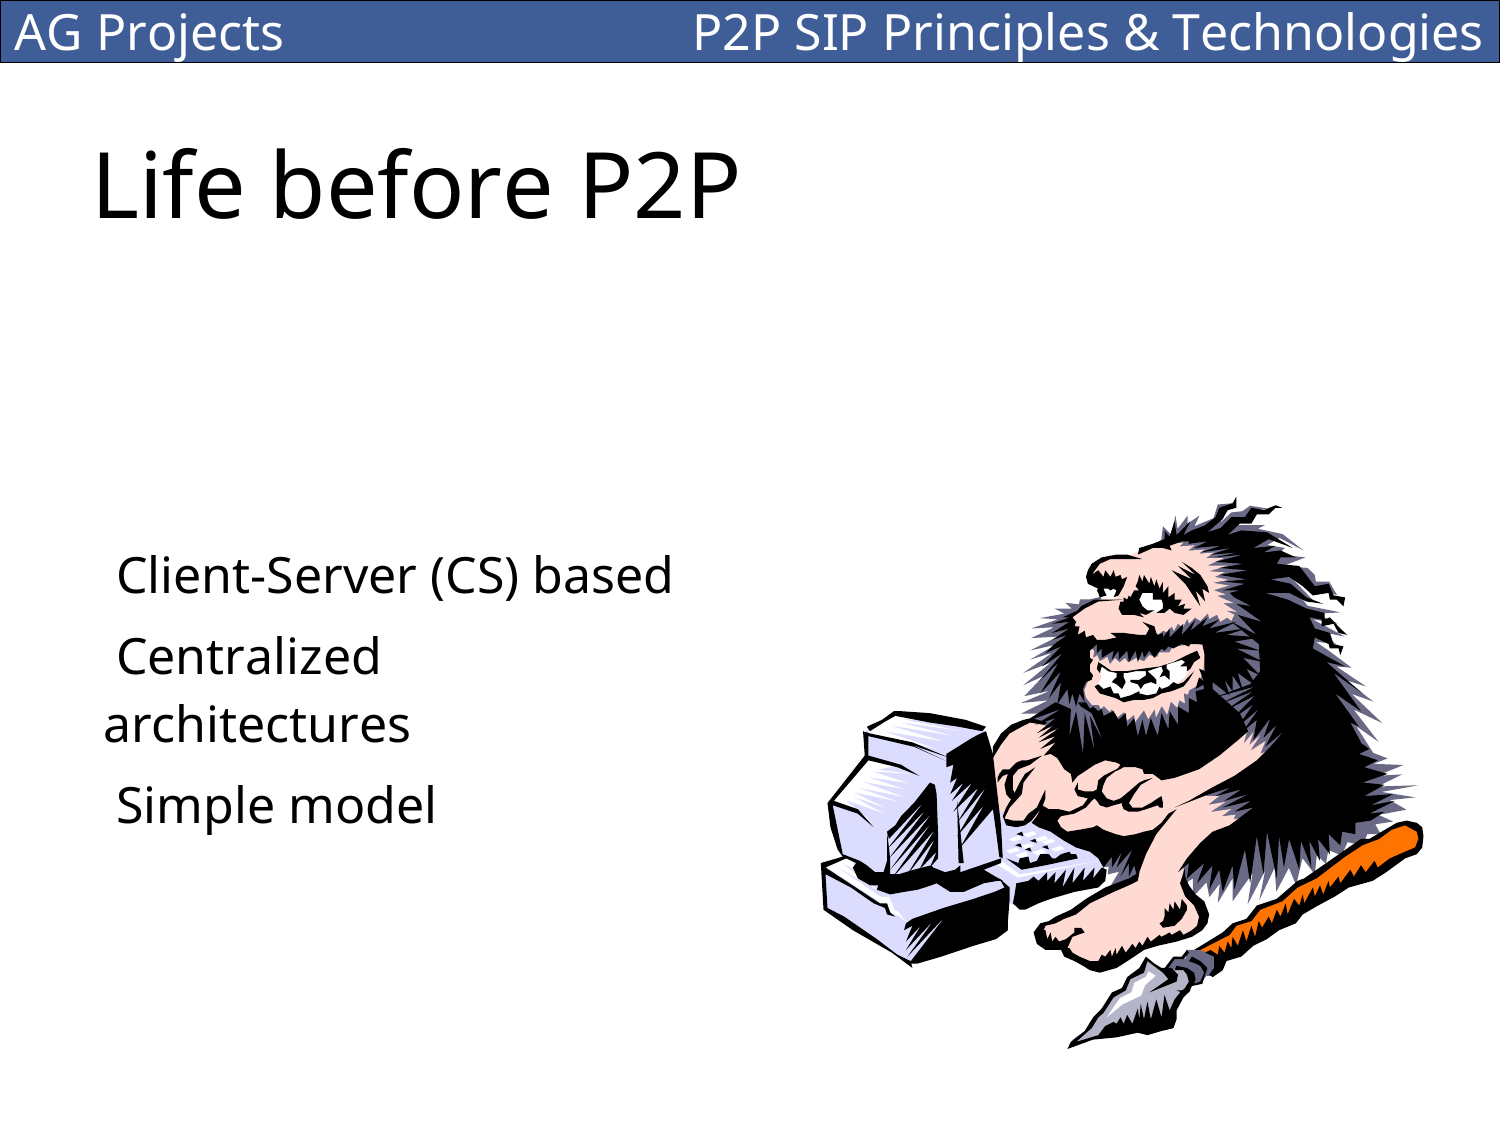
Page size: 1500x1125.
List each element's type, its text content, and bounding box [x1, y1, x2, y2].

text_box Life before P2P [76, 113, 1010, 244]
picture [820, 491, 1429, 1054]
text_box Client-Server (CS) based Centralized architectures Simple model [88, 532, 715, 847]
